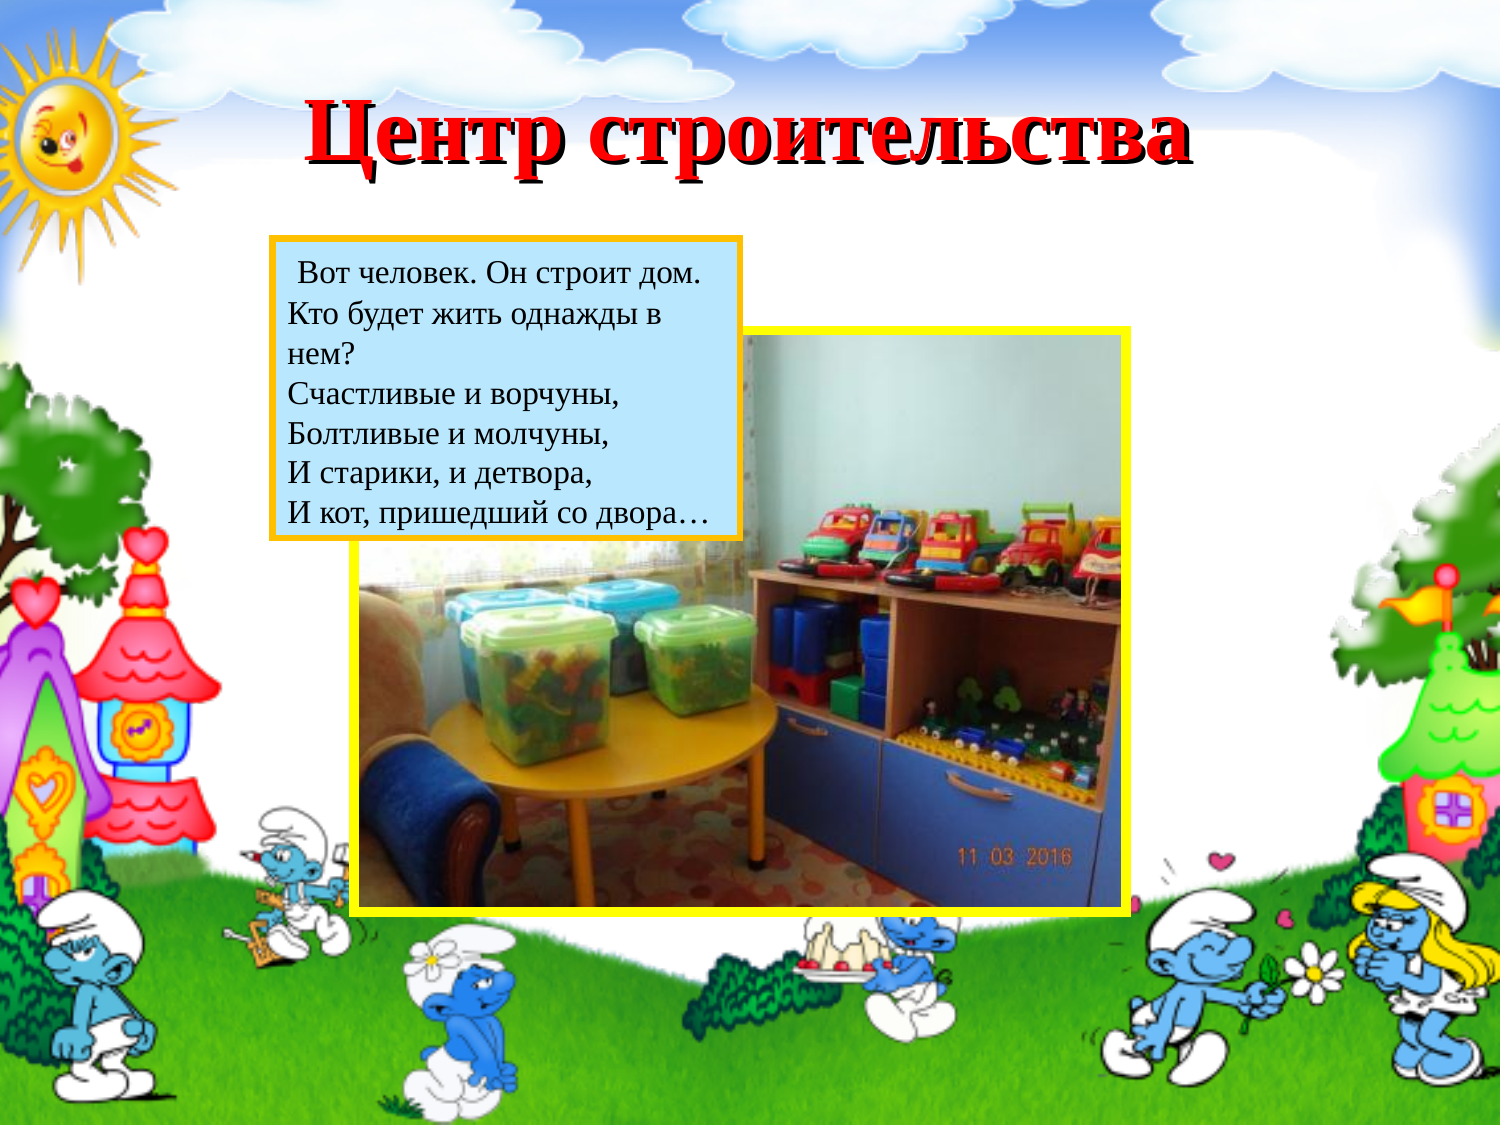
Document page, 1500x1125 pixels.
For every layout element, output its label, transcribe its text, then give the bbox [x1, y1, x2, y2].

title Центр строительства [100, 22, 1395, 240]
picture [358, 335, 1122, 908]
text_box Вот человек. Он строит дом. Кто будет жить однажды в нем? Счастливые и ворчуны, Болтливые и молчуны, И старики, и детвора, И кот, пришедший со двора… [272, 239, 740, 538]
